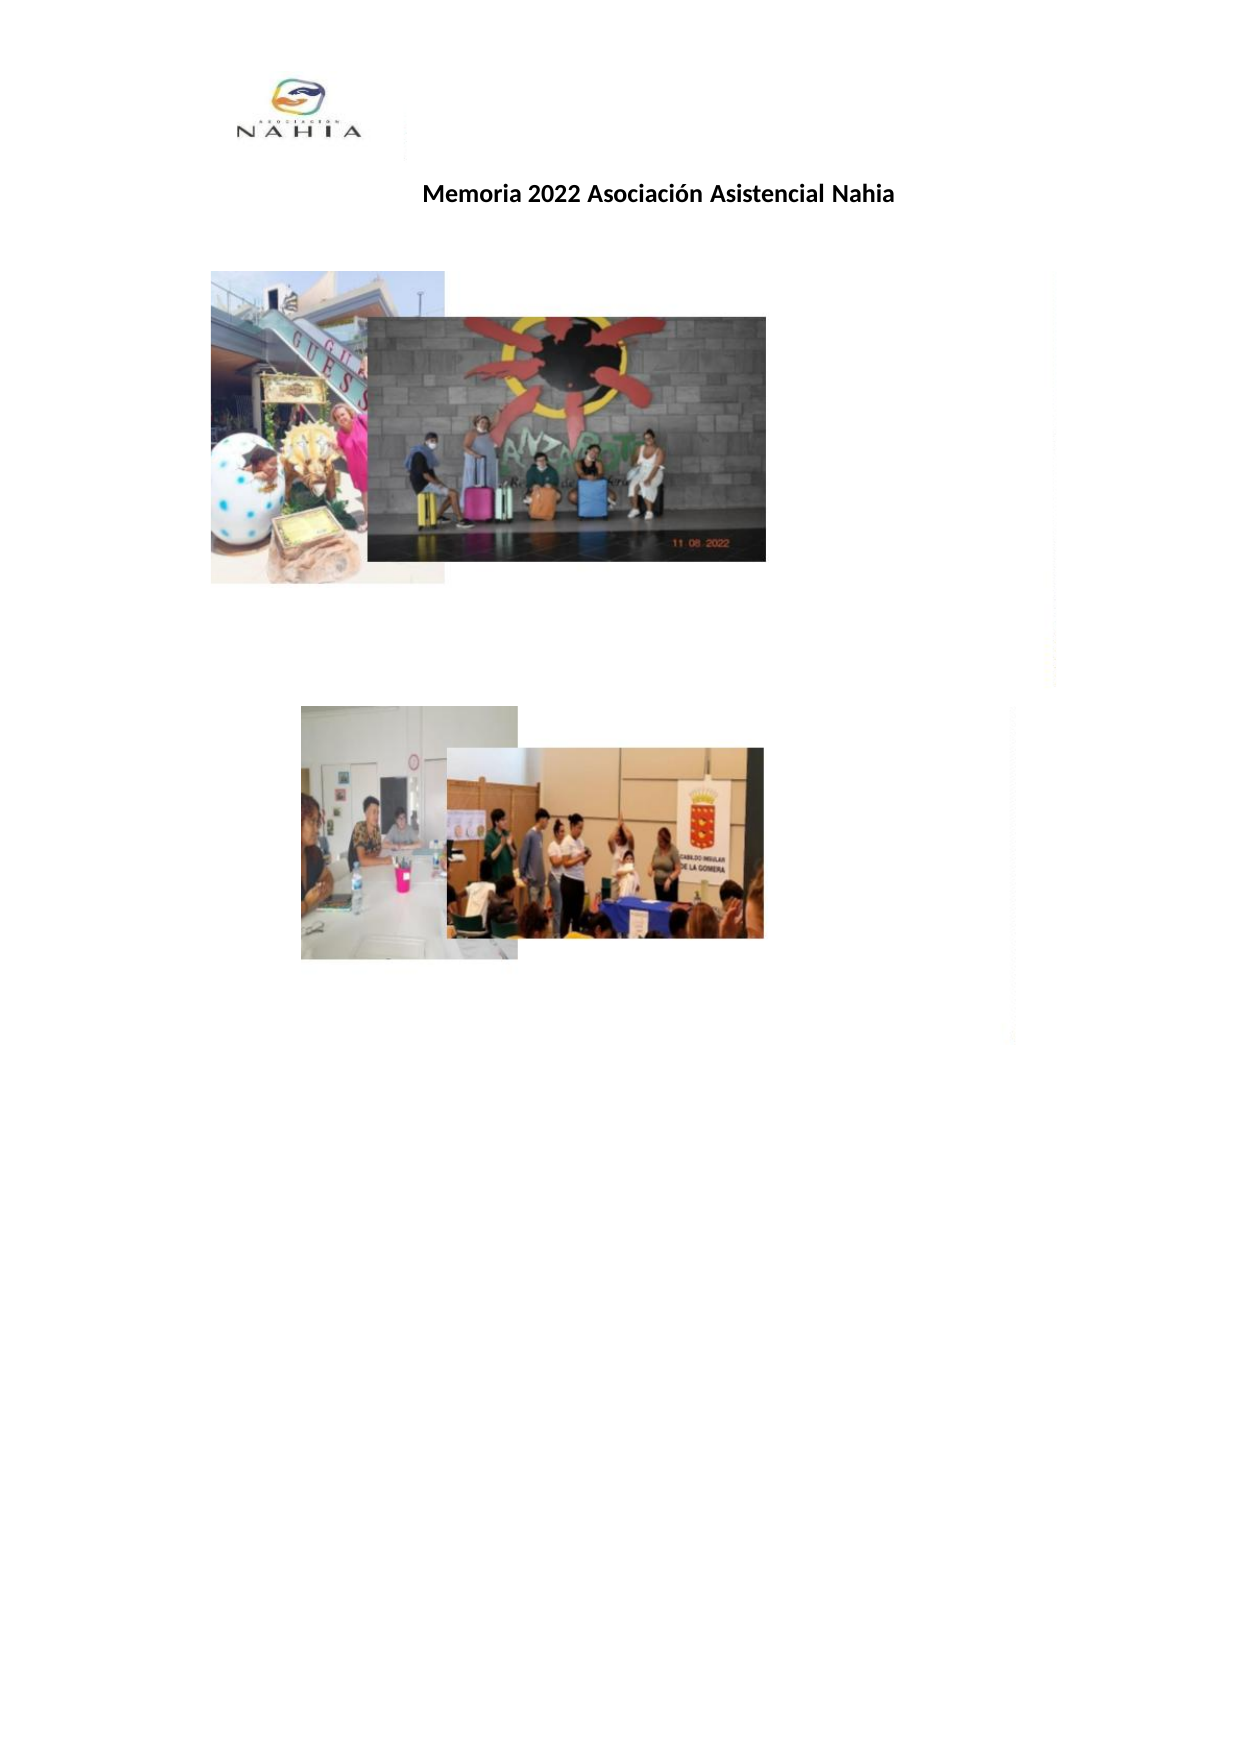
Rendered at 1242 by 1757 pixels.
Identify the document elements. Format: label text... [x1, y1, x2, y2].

text_box Memoria 2022 Asociación Asistencial Nahia [422, 176, 920, 209]
text_box [301, 706, 1016, 1045]
text_box [236, 71, 407, 164]
text_box [210, 271, 1057, 689]
